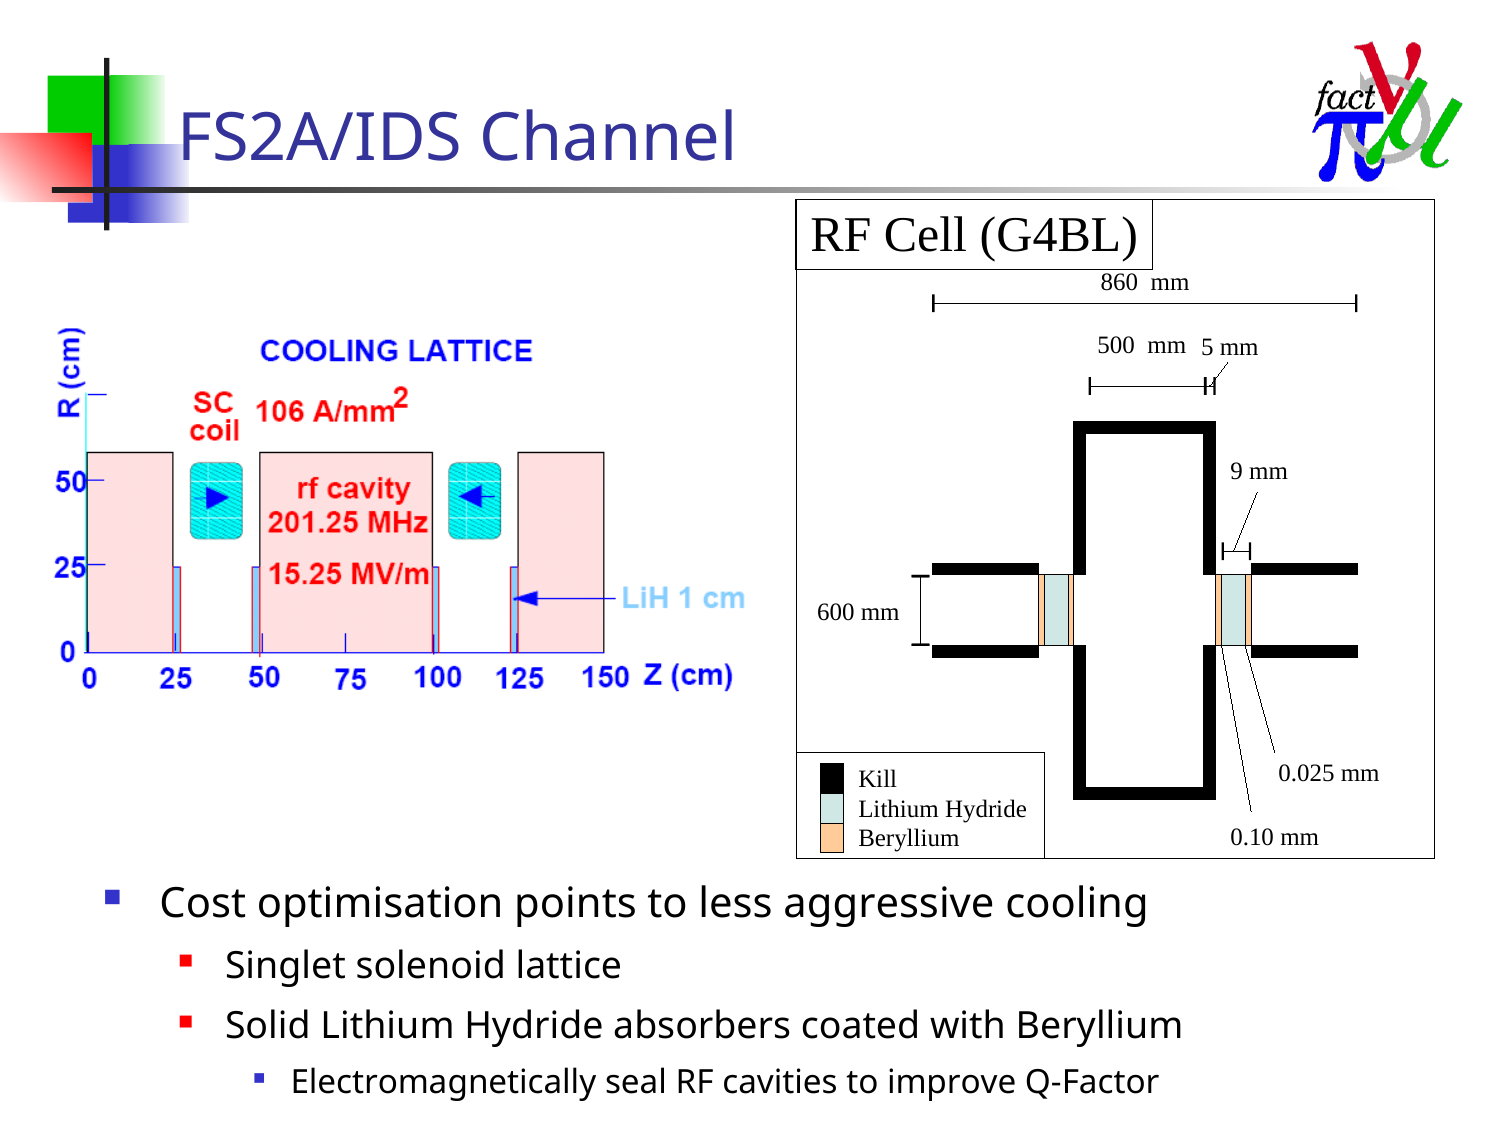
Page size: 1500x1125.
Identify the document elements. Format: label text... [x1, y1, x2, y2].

text_box [820, 763, 843, 853]
picture [1, 287, 790, 722]
text_box 500 mm [1082, 323, 1210, 367]
text_box RF Cell (G4BL) [797, 200, 1153, 270]
title FS2A/IDS Channel [162, 0, 1441, 188]
text_box [932, 421, 1358, 800]
text_box 600 mm [802, 591, 923, 635]
text_box 860 mm [1085, 260, 1213, 304]
text_box 0.025 mm [1263, 752, 1405, 795]
list Cost optimisation points to less aggressive cooling Singlet solenoid lattice Solid Lithium Hydride absorbers coated with Beryllium Electromagnetically seal RF cavities to improve Q-Factor [88, 864, 1364, 1125]
text_box Lithium Hydride [843, 787, 1044, 831]
text_box Beryllium [843, 817, 977, 858]
text_box Kill [843, 758, 930, 787]
text_box 5 mm [1186, 325, 1279, 369]
text_box 9 mm [1215, 449, 1308, 493]
text_box 0.10 mm [1215, 815, 1343, 858]
picture [1441, 41, 1463, 188]
